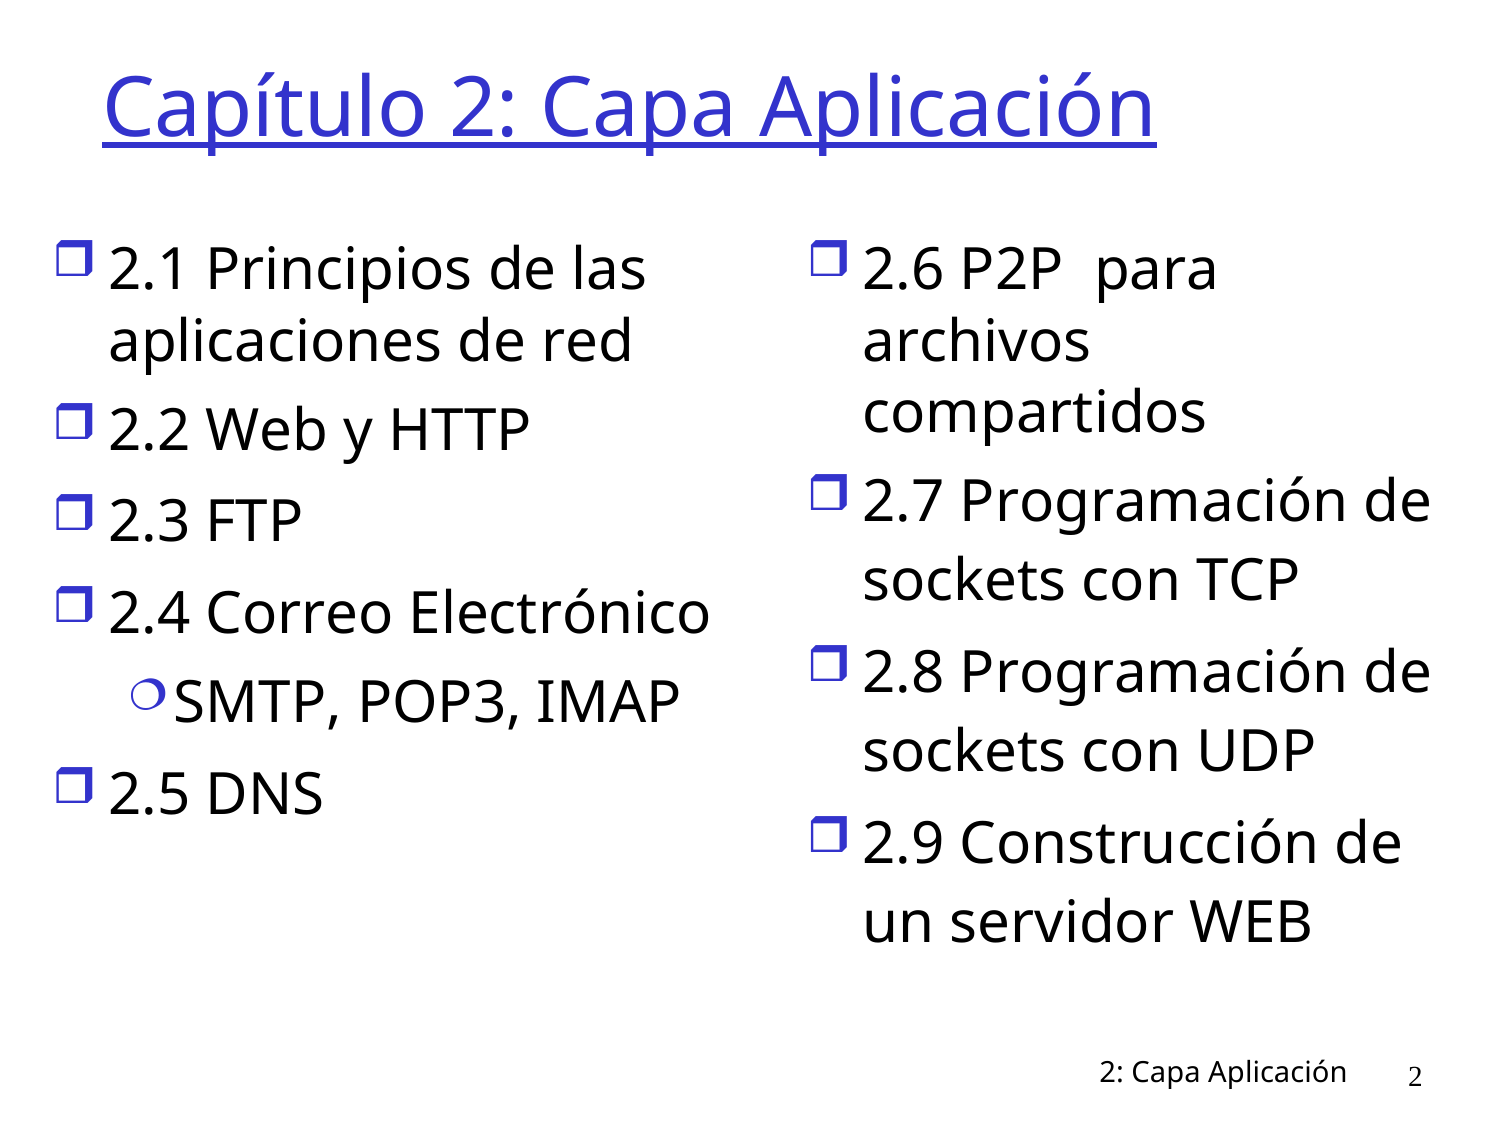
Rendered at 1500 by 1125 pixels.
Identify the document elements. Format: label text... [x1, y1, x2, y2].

title Capítulo 2: Capa Aplicación [87, 15, 1463, 196]
list 2.6 P2P para archivos compartidos 2.7 Programación de sockets con TCP 2.8 Programación de sockets con UDP 2.9 Construcción de un servidor WEB [792, 224, 1464, 1066]
list 2.1 Principios de las aplicaciones de red 2.2 Web y HTTP 2.3 FTP 2.4 Correo Electrónico SMTP, POP3, IMAP 2.5 DNS [37, 224, 759, 1066]
